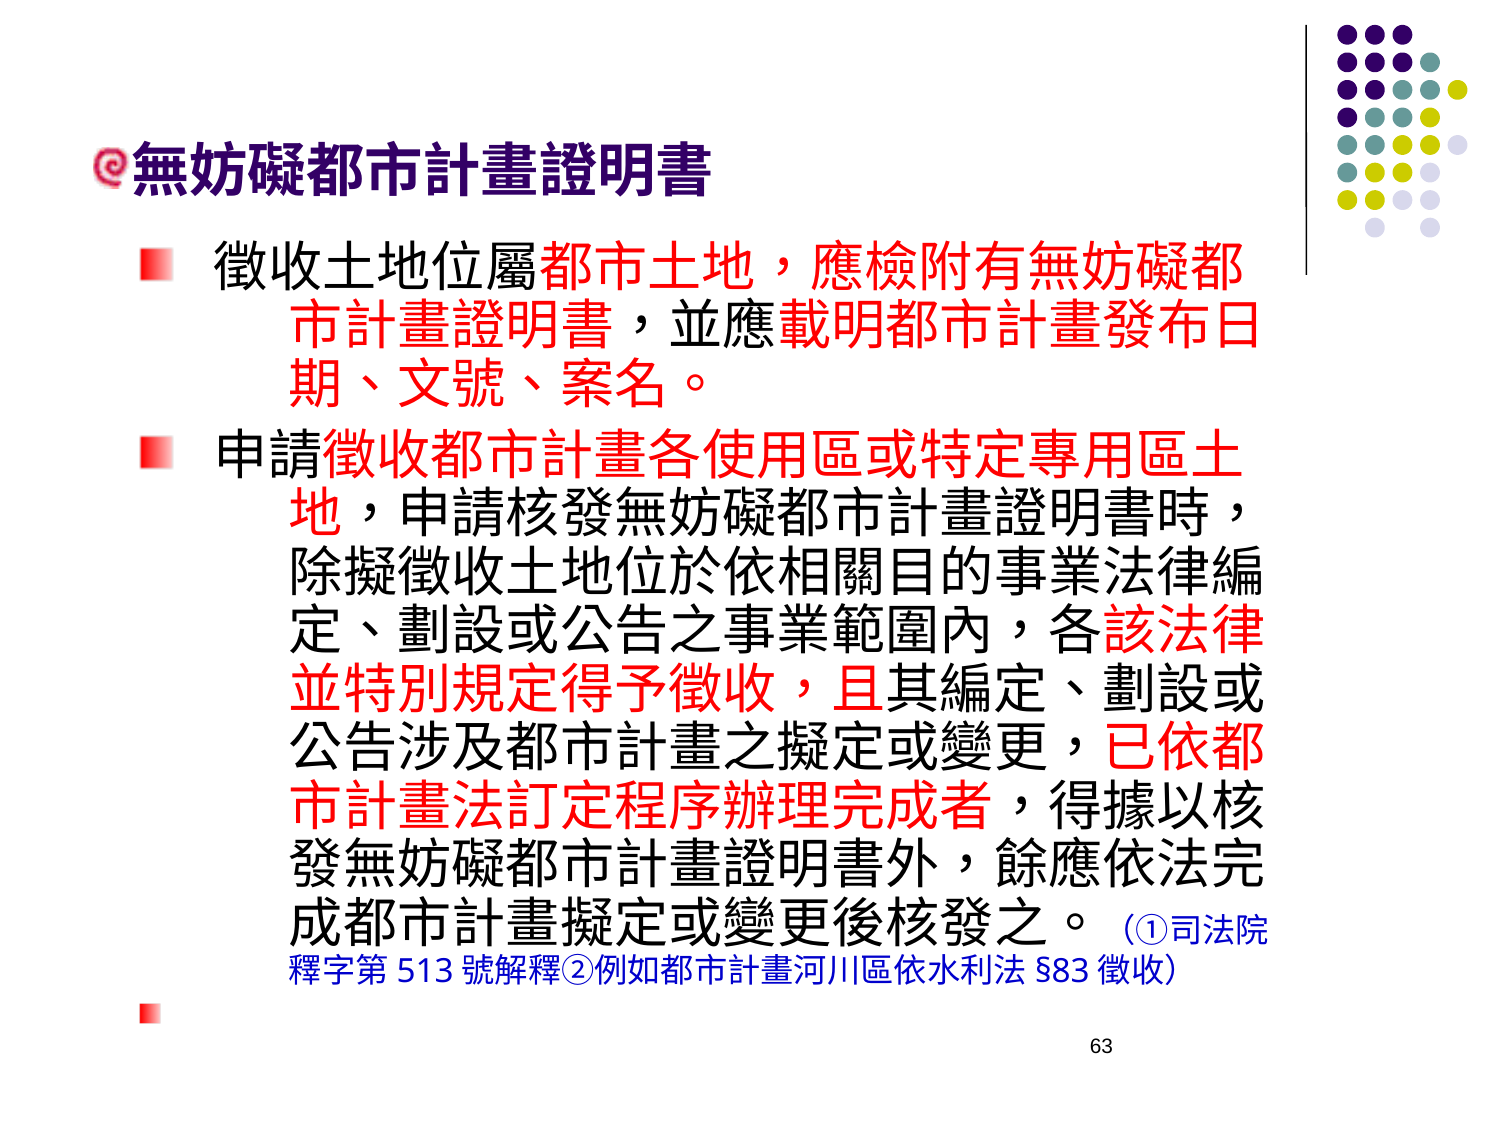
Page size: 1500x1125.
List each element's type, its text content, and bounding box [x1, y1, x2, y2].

text_box [1074, 1025, 1426, 1101]
list 徵收土地位屬都市土地，應檢附有無妨礙都市計畫證明書，並應載明都市計畫發布日期、文號、案名。 申請徵收都市計畫各使用區或特定專用區土地，申請核發無妨礙都市計畫證明書時，除擬徵收土地位於依相關目的事業法律編定、劃設或公告之事業範圍內，各該法律並特別規定得予徵收，且其編定、劃設或公告涉及都市計畫之擬定或變更，已依都市計畫法訂定程序辦理完成者，得據以核發無妨礙都市計畫證明書外，餘應依法完成都市計畫擬定或變更後核發之。（①司法院釋字第513號解釋②例如都市計畫河川區依水利法§83徵收） [123, 231, 1294, 1011]
title 無妨礙都市計畫證明書 [78, 27, 1295, 211]
